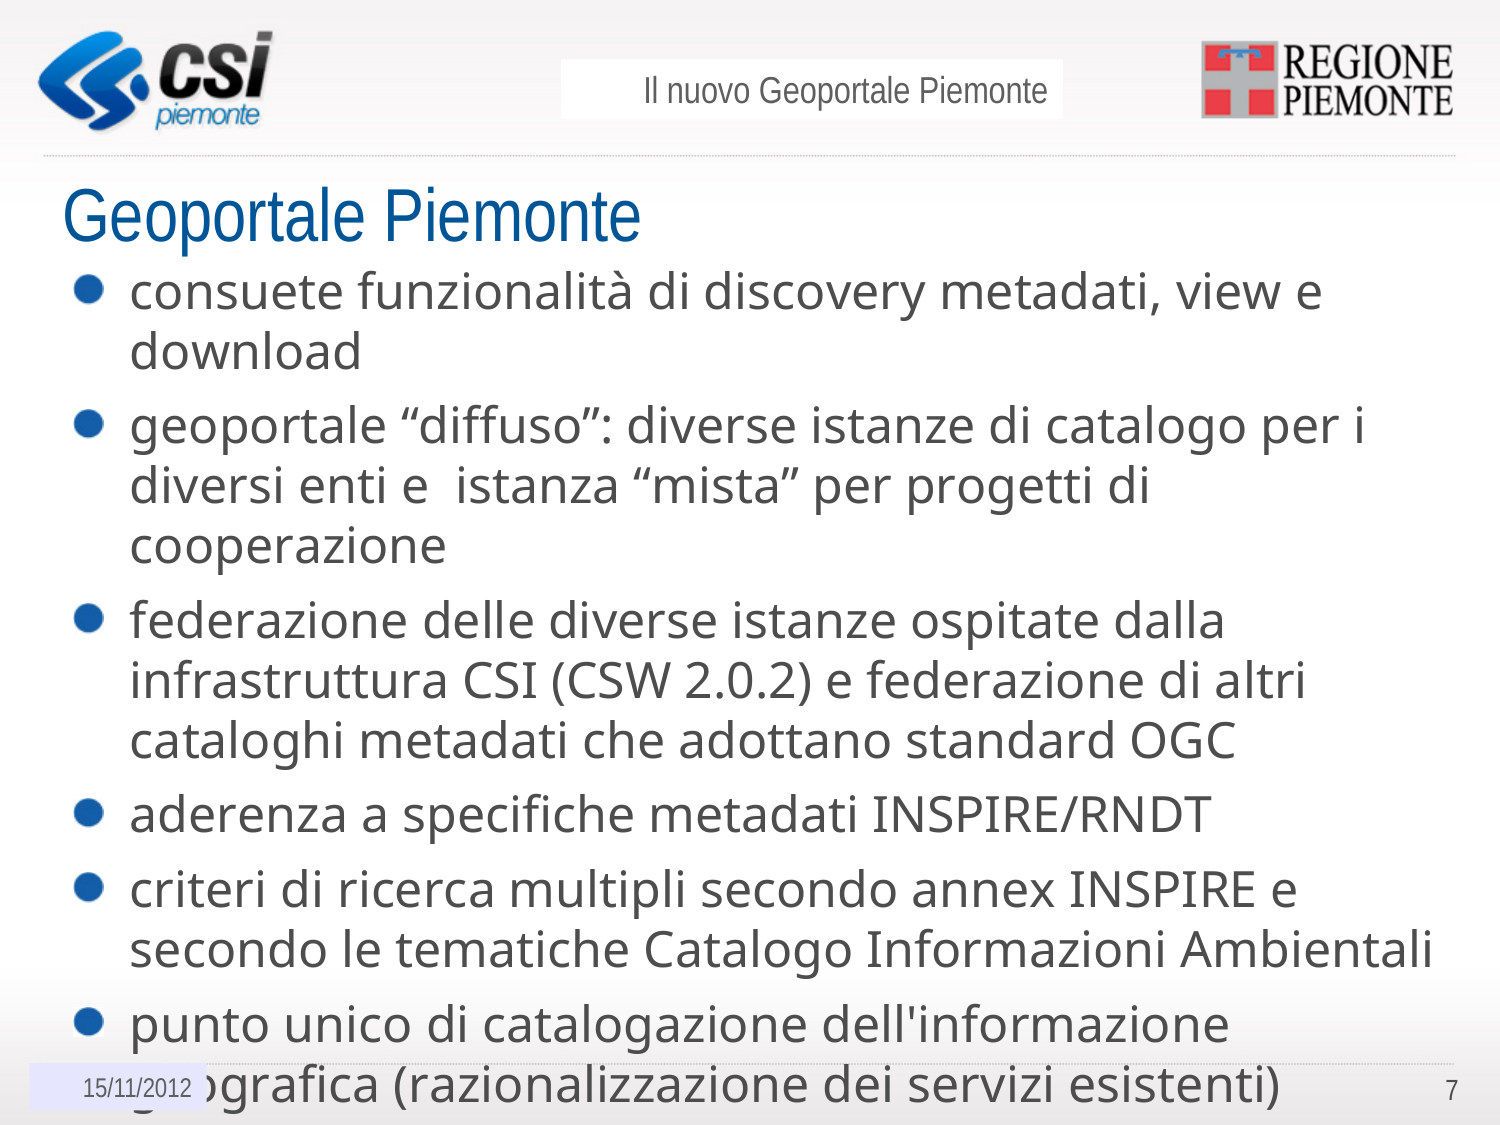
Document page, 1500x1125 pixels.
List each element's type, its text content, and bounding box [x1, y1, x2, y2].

title Geoportale Piemonte [47, 158, 1447, 370]
list consuete funzionalità di discovery metadati, view e download geoportale “diffuso”: diverse istanze di catalogo per i diversi enti e istanza “mista” per progetti di cooperazione federazione delle diverse istanze ospitate dalla infrastruttura CSI (CSW 2.0.2) e federazione di altri cataloghi metadati che adottano standard OGC aderenza a specifiche metadati INSPIRE/RNDT criteri di ricerca multipli secondo annex INSPIRE e secondo le tematiche Catalogo Informazioni Ambientali punto unico di catalogazione dell'informazione geografica (razionalizzazione dei servizi esistenti) [59, 177, 1453, 1125]
text_box Il nuovo Geoportale Piemonte [561, 59, 1063, 119]
text_box 15/11/2012 [29, 1063, 207, 1111]
picture [0, 0, 1500, 1125]
